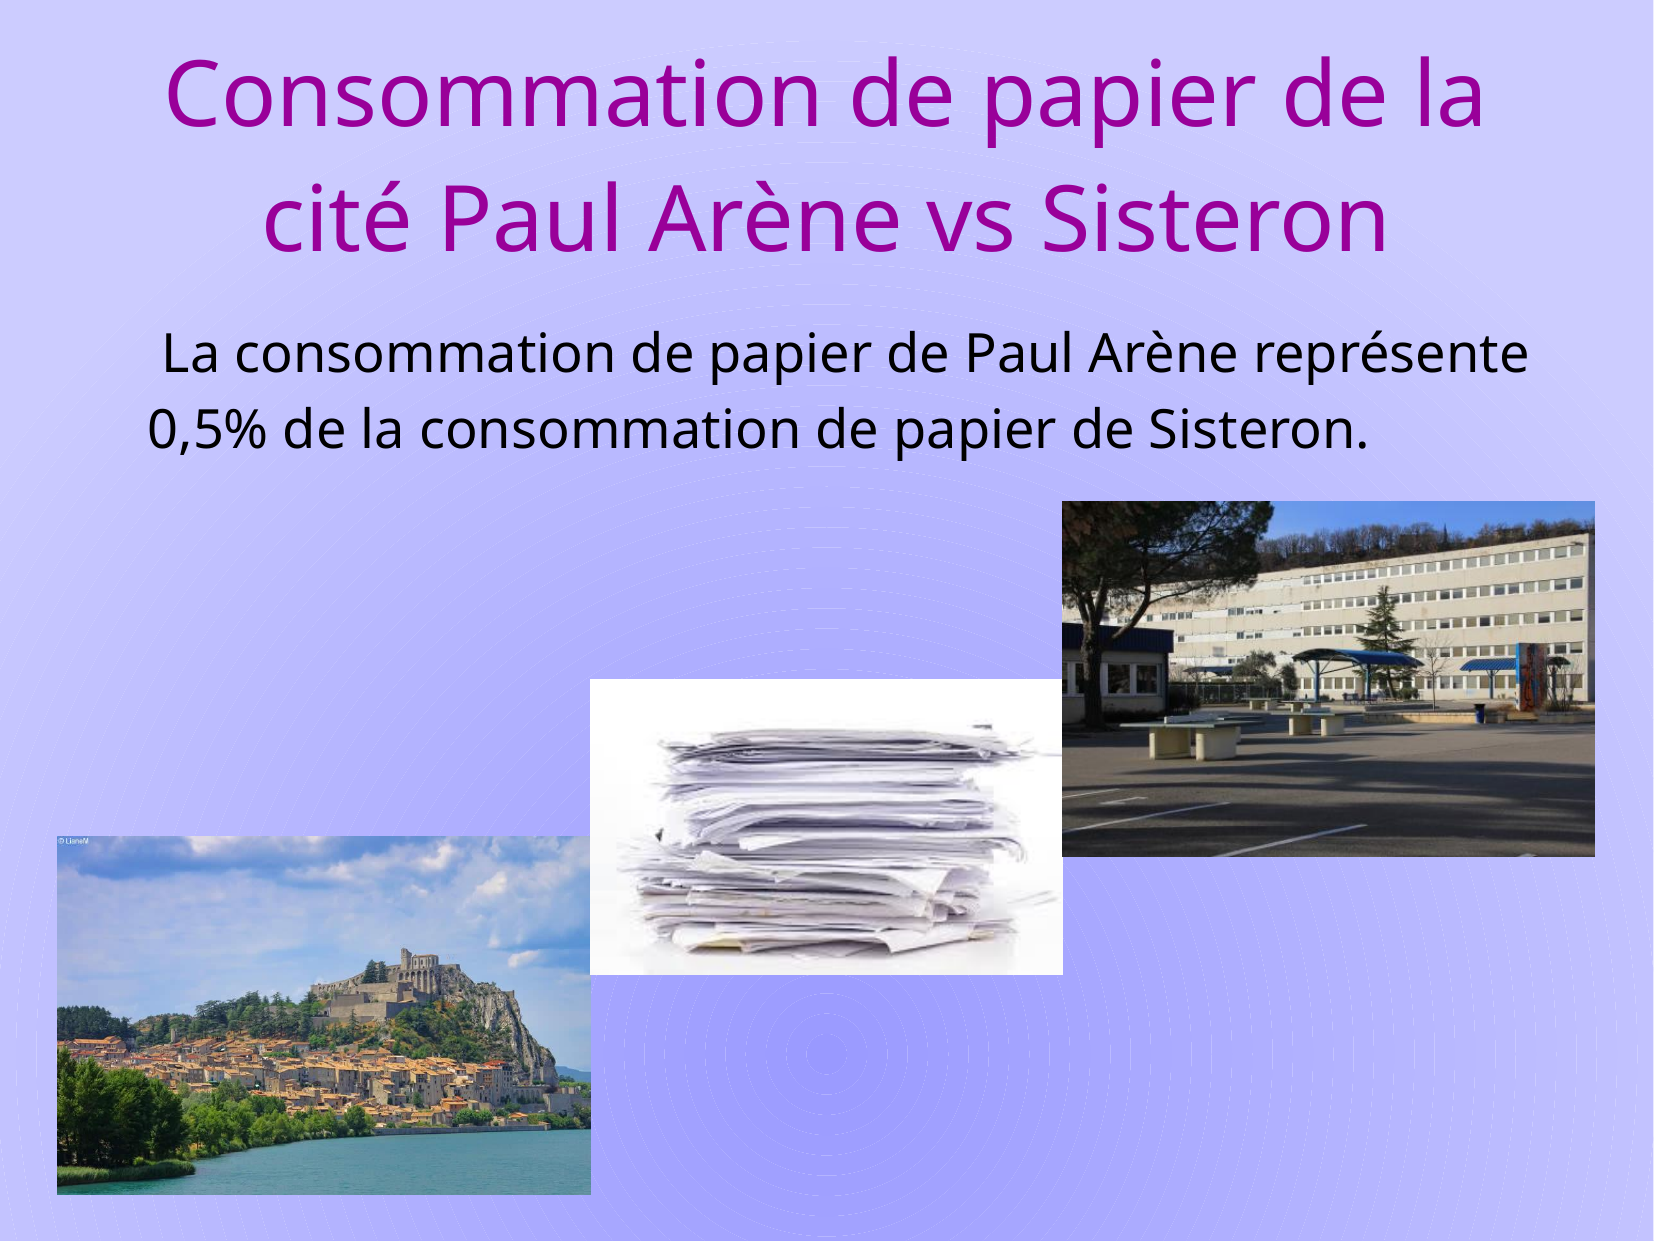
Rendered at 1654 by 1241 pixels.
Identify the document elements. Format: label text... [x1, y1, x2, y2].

title Consommation de papier de la cité Paul Arène vs Sisteron [82, 25, 1571, 281]
picture [57, 501, 1595, 1195]
list La consommation de papier de Paul Arène représente 0,5% de la consommation de papier de Sisteron. [76, 314, 1565, 532]
